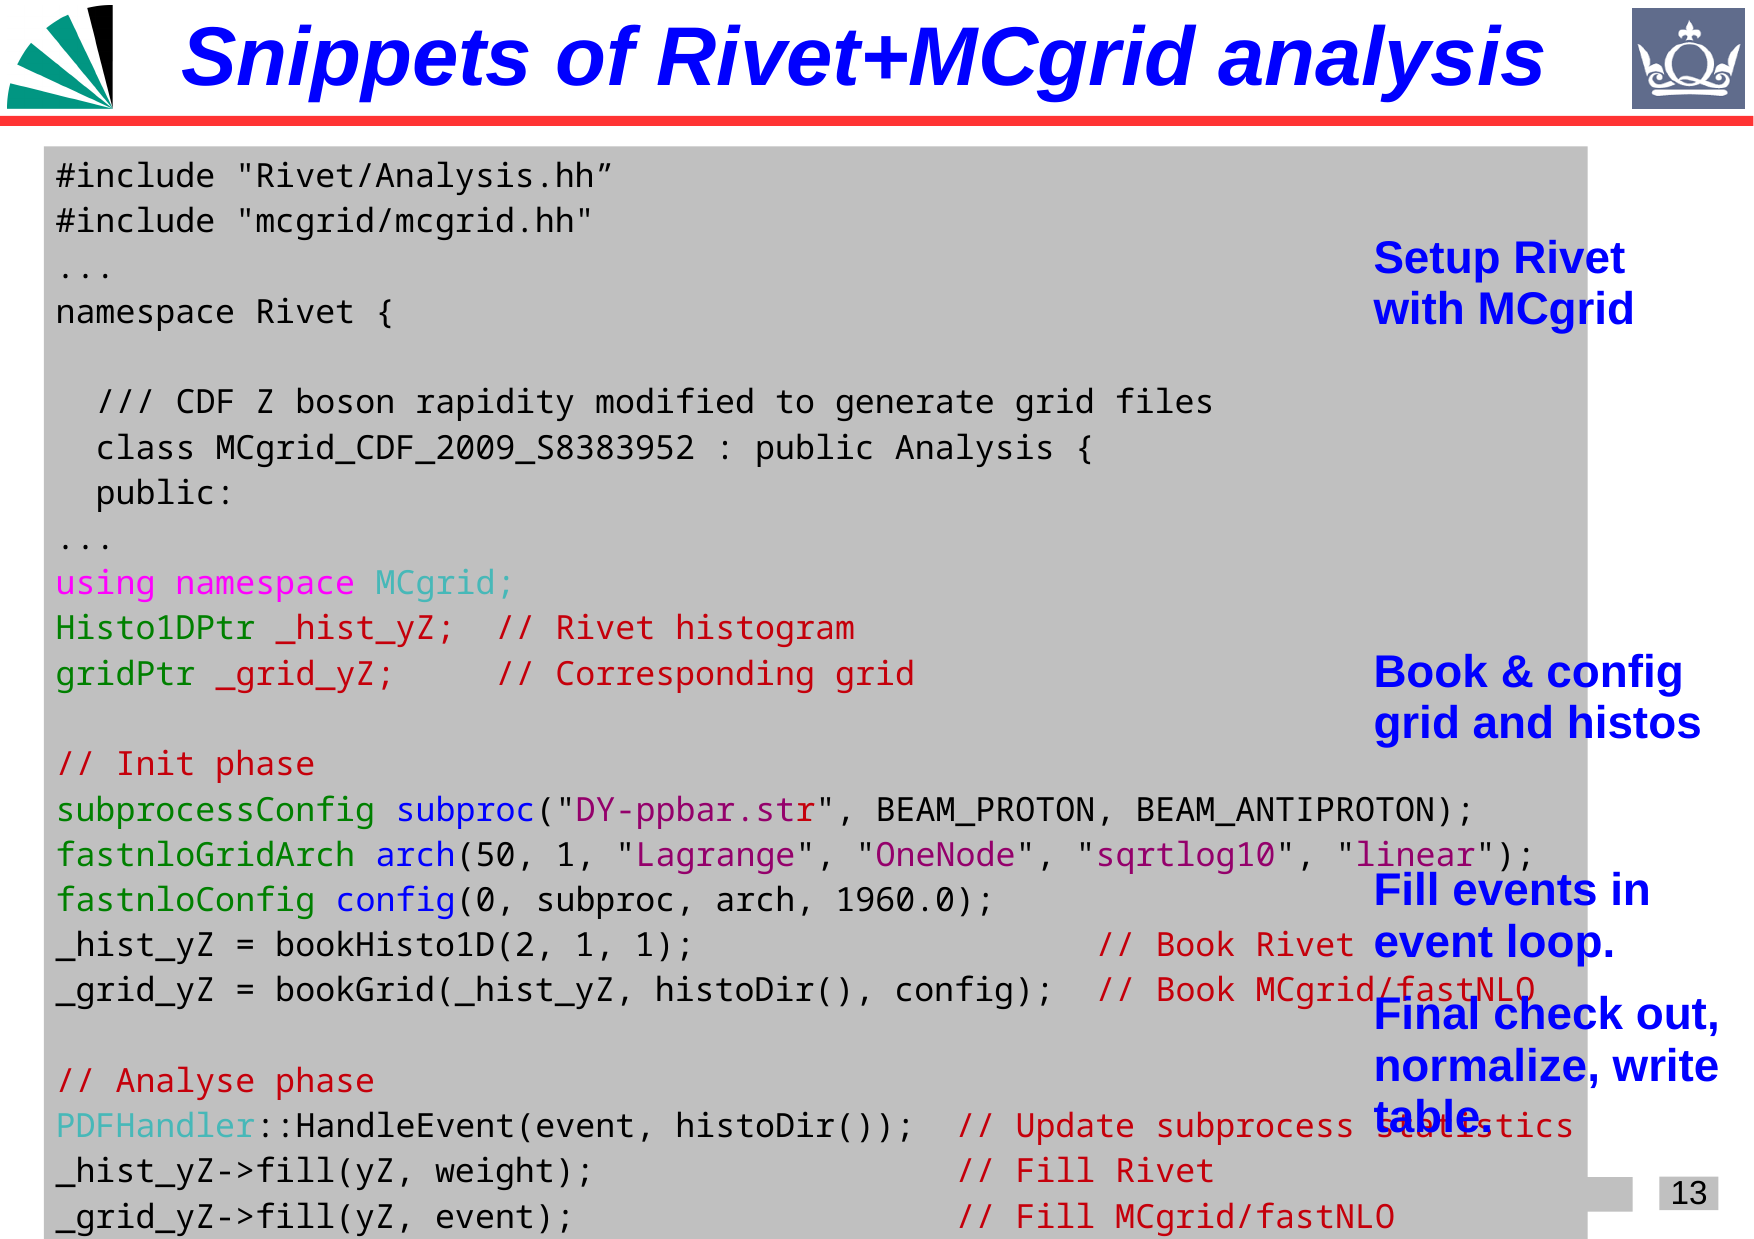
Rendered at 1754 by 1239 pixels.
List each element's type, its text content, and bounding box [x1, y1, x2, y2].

title Snippets of Rivet+MCgrid analysis [123, 0, 1606, 114]
text_box Book & config grid and histos [1361, 639, 1715, 755]
text_box #include "Rivet/Analysis.hh” #include "mcgrid/mcgrid.hh" ... namespace Rivet { /// CDF Z boson rapidity modified to generate grid files class MCgrid_CDF_2009_S8383952 : public Analysis { public: ... using namespace MCgrid; Histo1DPtr _hist_yZ; // Rivet histogram gridPtr _grid_yZ; // Corresponding grid // Init phase subprocessConfig subproc("DY-ppbar.str", BEAM_PROTON, BEAM_ANTIPROTON); fastnloGridArch arch(50, 1, "Lagrange", "OneNode", "sqrtlog10", "linear"); fastnloConfig config(0, subproc, arch, 1960.0); _hist_yZ = bookHisto1D(2, 1, 1); // Book Rivet _grid_yZ = bookGrid(_hist_yZ, histoDir(), config); // Book MCgrid/fastNLO // Analyse phase PDFHandler::HandleEvent(event, histoDir()); // Update subprocess statistics _hist_yZ->fill(yZ, weight); // Fill Rivet _grid_yZ->fill(yZ, event); // Fill MCgrid/fastNLO // Finalise phase scale(_hist_yZ, normalisation); // Scale Rivet _grid_yZ->scale(normalisation); // Scale MCgrid/fastNLO PDFHandler::CheckOutAnalysis(histoDir()); // Finalise [43, 146, 1341, 1163]
picture [1632, 8, 1745, 109]
text_box Fill events in event loop. [1361, 858, 1664, 973]
picture [7, 5, 113, 110]
text_box Final check out, normalize, write table. [1361, 982, 1733, 1149]
text_box Setup Rivet with MCgrid [1361, 226, 1649, 341]
